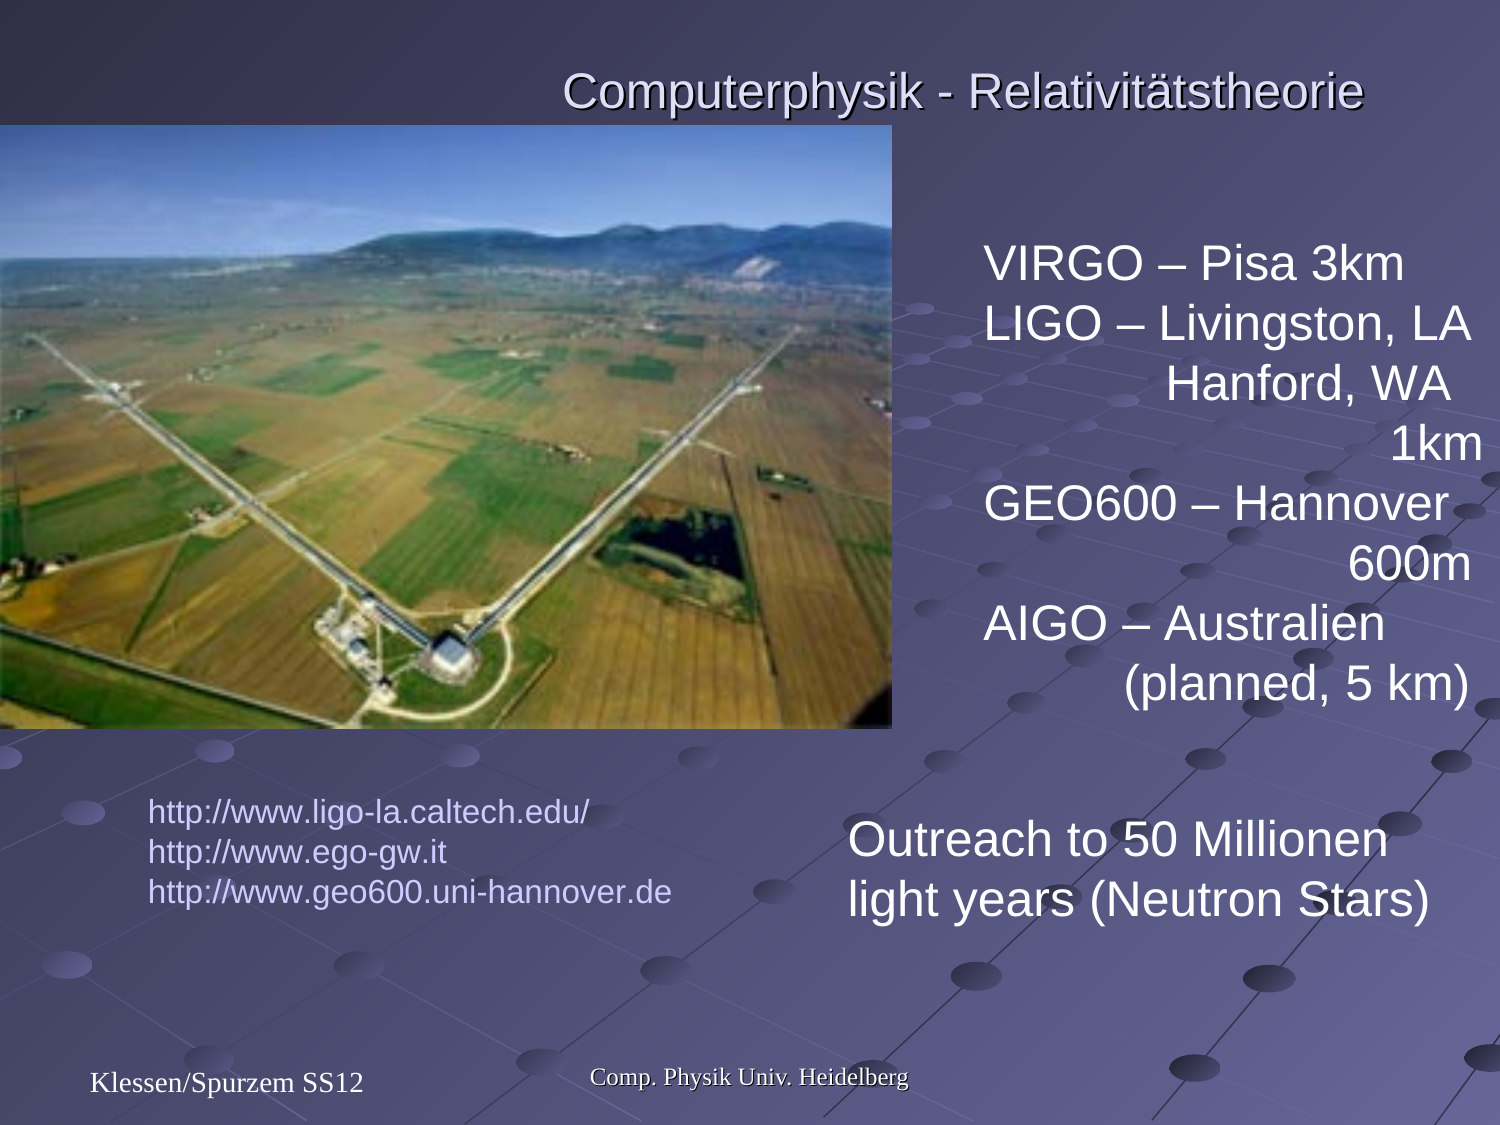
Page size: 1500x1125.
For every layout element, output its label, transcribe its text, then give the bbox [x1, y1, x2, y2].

title Computerphysik - Relativitätstheorie [501, 45, 1426, 138]
text_box VIRGO – Pisa 3km LIGO – Livingston, LA Hanford, WA 1km GEO600 – Hannover 600m AIGO – Australien (planned, 5 km)‏ [968, 222, 1499, 719]
text_box http://www.ligo-la.caltech.edu/ http://www.ego-gw.it http://www.geo600.uni-hannover.de [133, 782, 689, 958]
text_box Outreach to 50 Millionen light years (Neutron Stars)‏ [832, 798, 1447, 935]
picture [0, 125, 892, 729]
